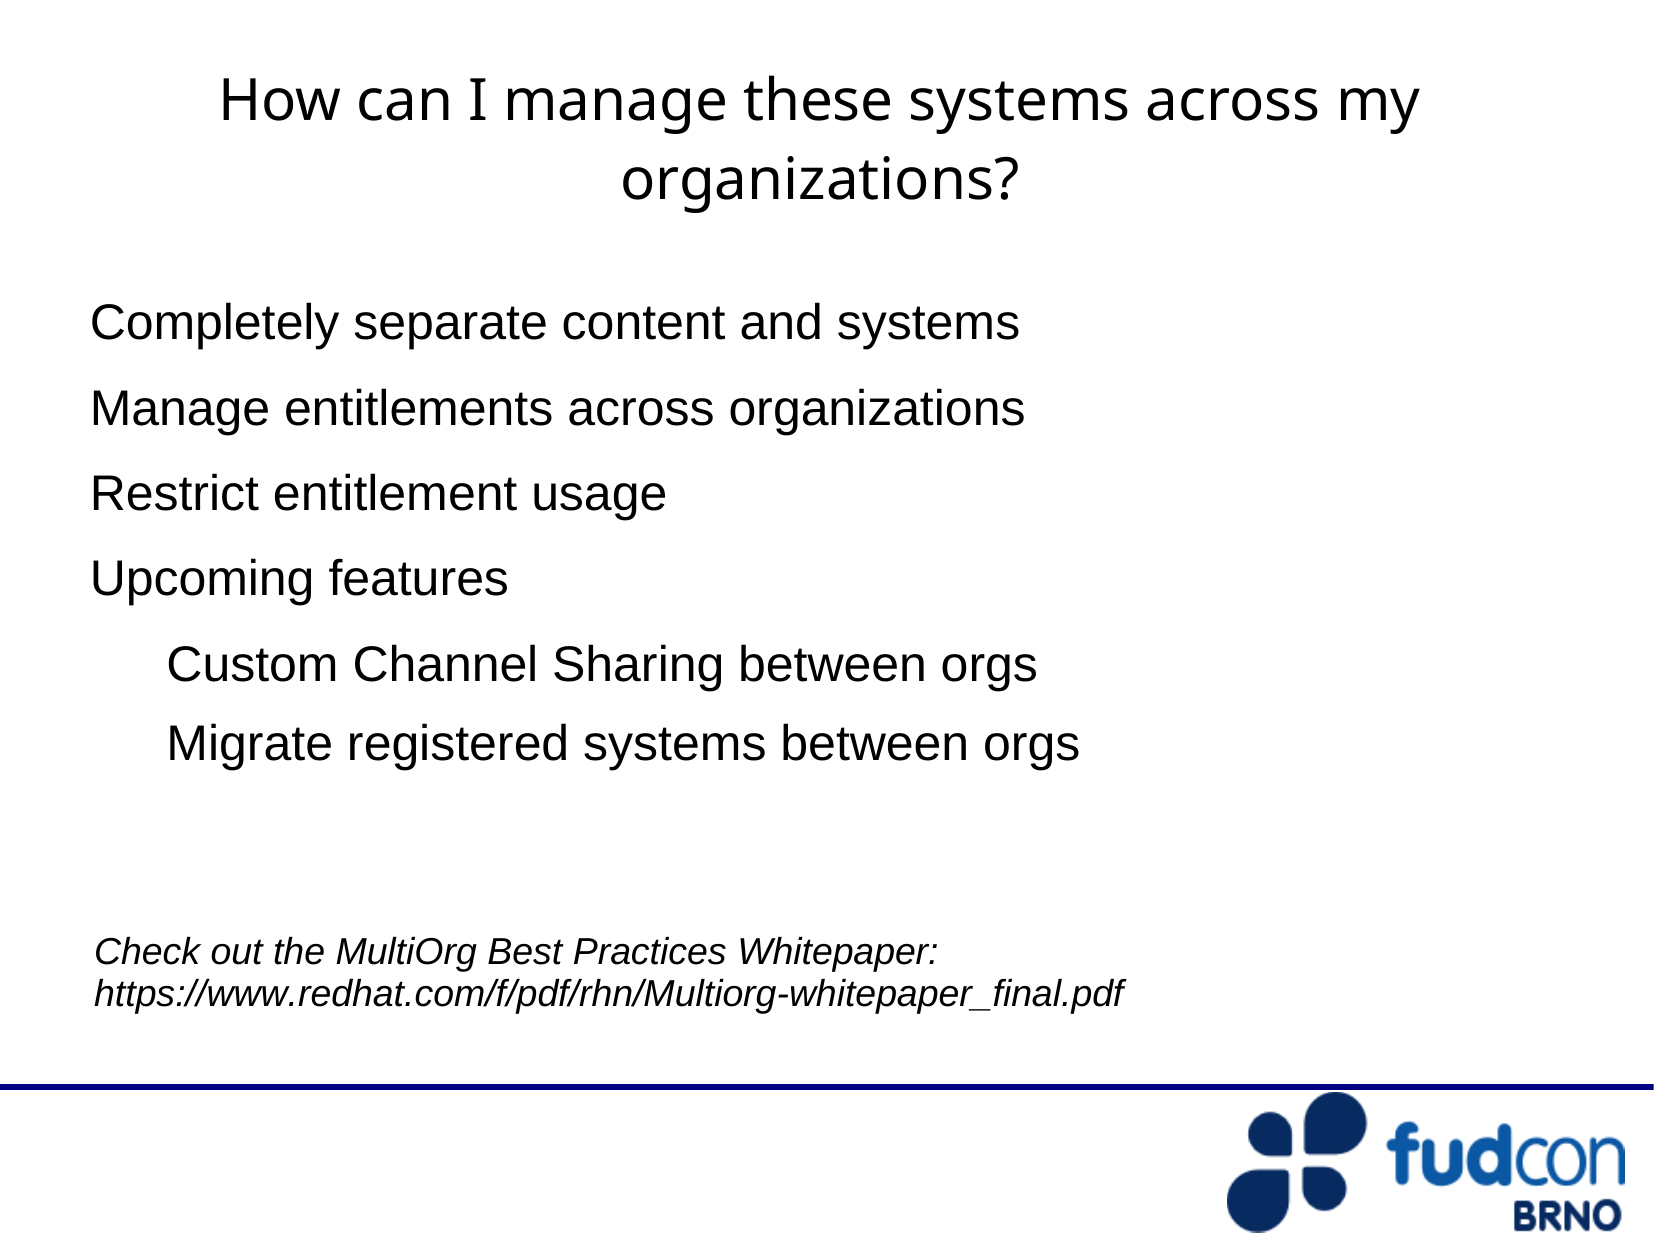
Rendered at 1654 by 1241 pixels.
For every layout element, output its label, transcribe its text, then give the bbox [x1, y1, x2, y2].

text_box Check out the MultiOrg Best Practices Whitepaper: https://www.redhat.com/f/pdf/rhn/Multiorg-whitepaper_final.pdf [94, 930, 1125, 1042]
picture [1227, 1092, 1625, 1233]
title How can I manage these systems across my organizations? [75, 68, 1564, 207]
list Completely separate content and systems Manage entitlements across organizations Restrict entitlement usage Upcoming features Custom Channel Sharing between orgs Migrate registered systems between orgs [72, 294, 1561, 1219]
